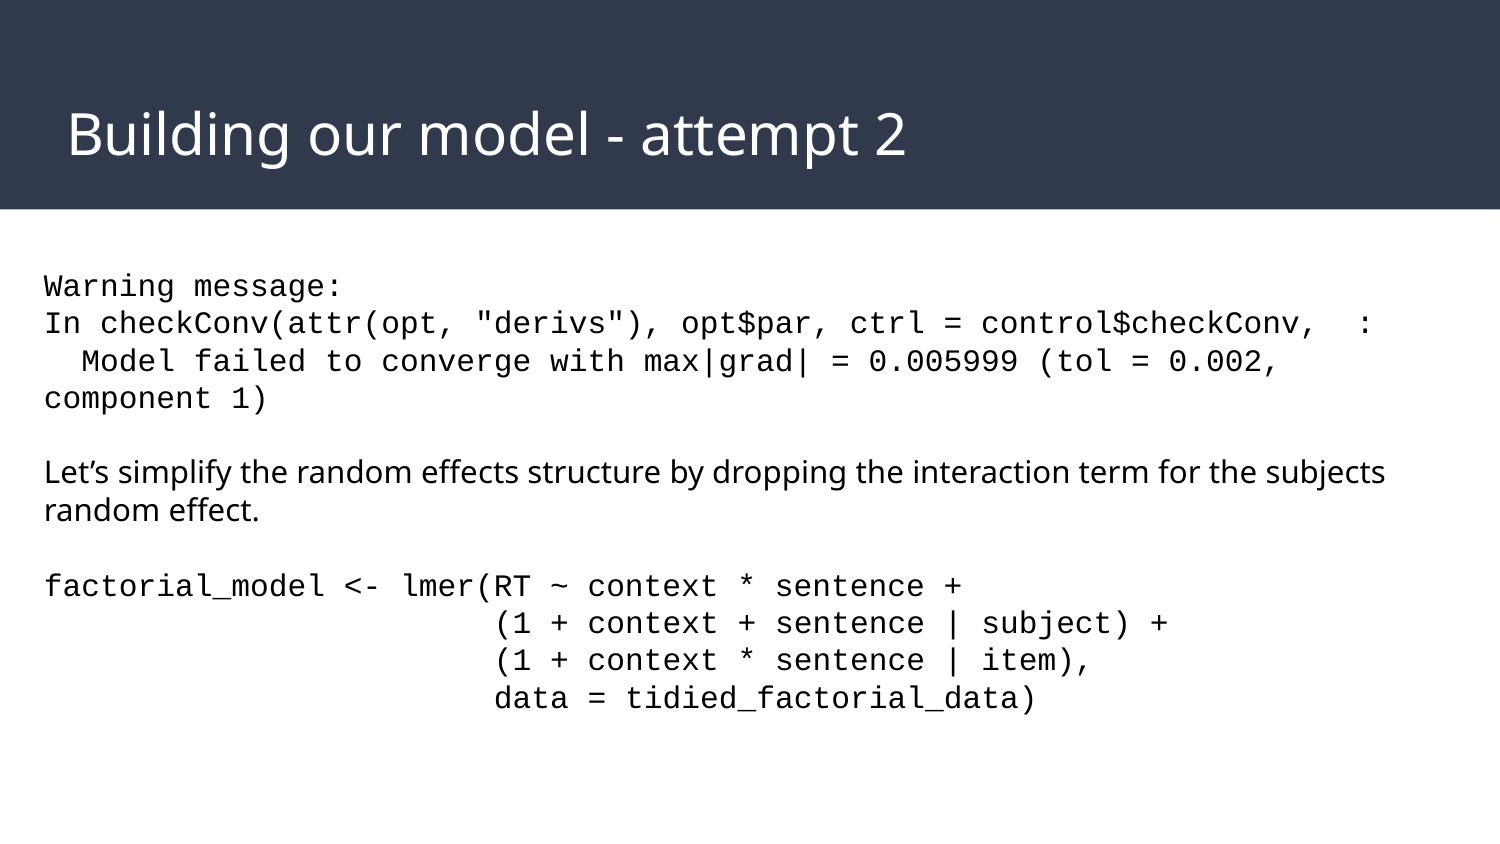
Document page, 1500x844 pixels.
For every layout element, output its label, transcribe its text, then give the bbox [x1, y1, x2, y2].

text_box Warning message: In checkConv(attr(opt, "derivs"), opt$par, ctrl = control$checkConv, : Model failed to converge with max|grad| = 0.005999 (tol = 0.002, component 1) Let’s simplify the random effects structure by dropping the interaction term for the subjects random effect. factorial_model <- lmer(RT ~ context * sentence + (1 + context + sentence | subject) + (1 + context * sentence | item), data = tidied_factorial_data) [28, 250, 1482, 810]
title Building our model - attempt 2 [51, 82, 1449, 185]
